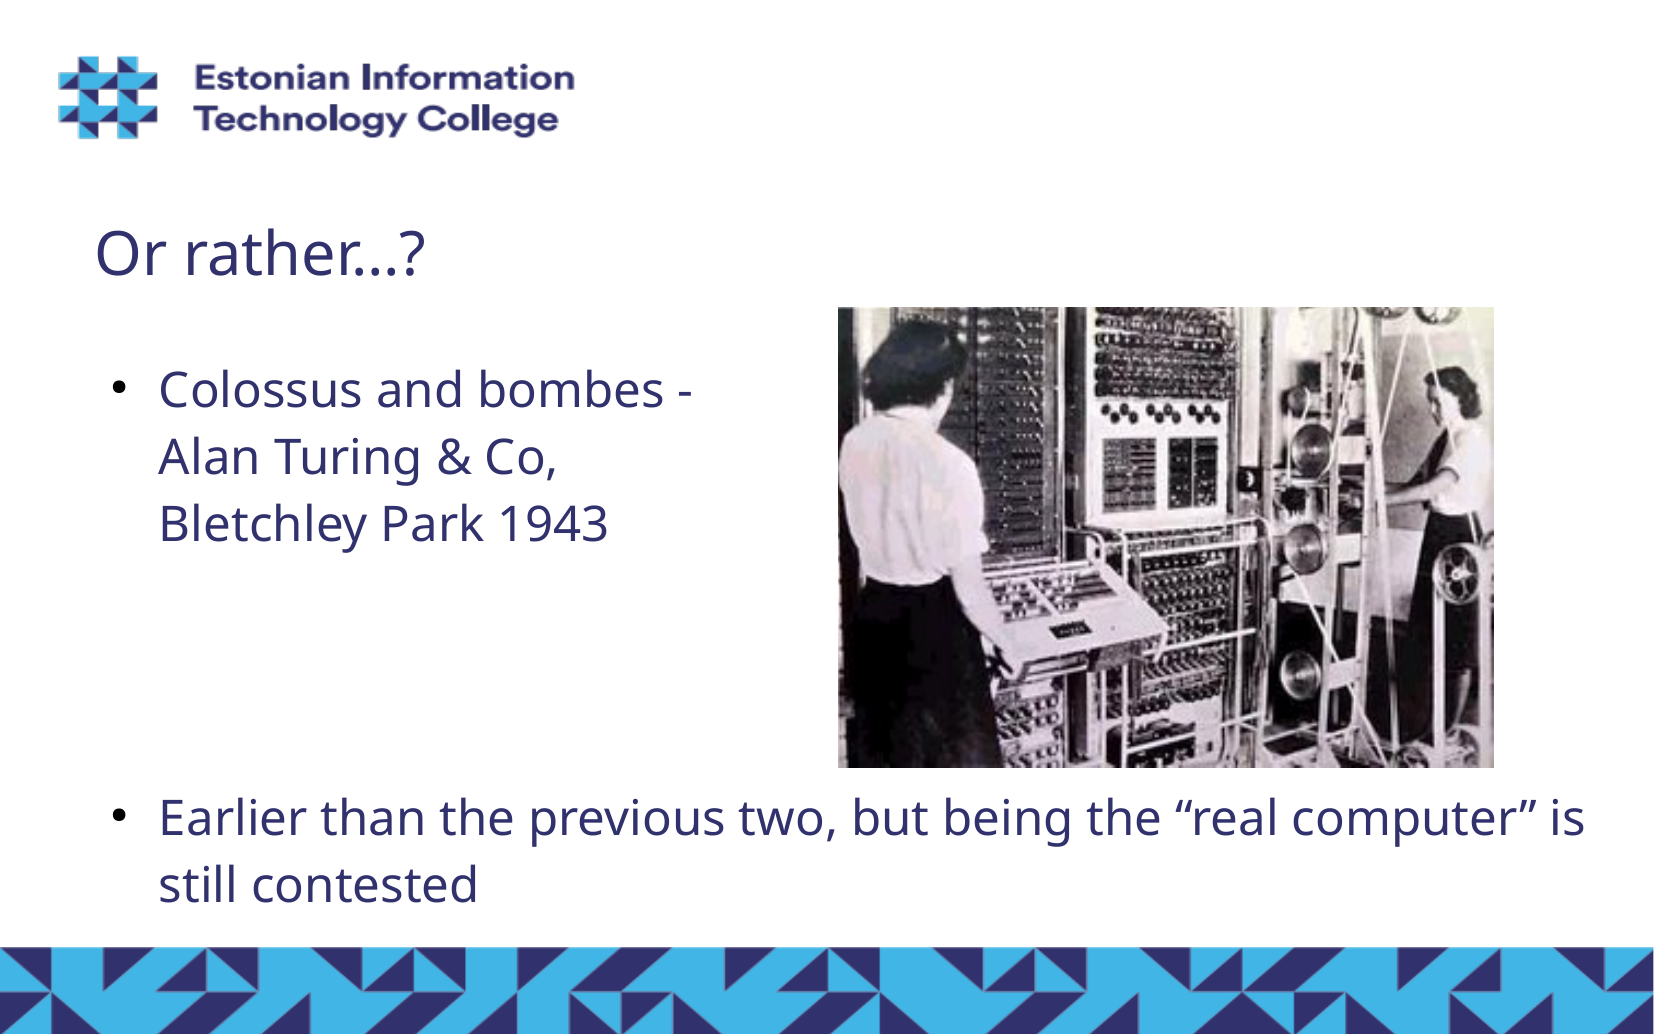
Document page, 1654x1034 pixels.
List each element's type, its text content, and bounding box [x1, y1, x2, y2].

picture [838, 307, 1494, 768]
list Colossus and bombes - Alan Turing & Co, Bletchley Park 1943 Earlier than the previous two, but being the “real computer” is still contested [94, 354, 1607, 922]
title Or rather…? [94, 165, 1231, 338]
